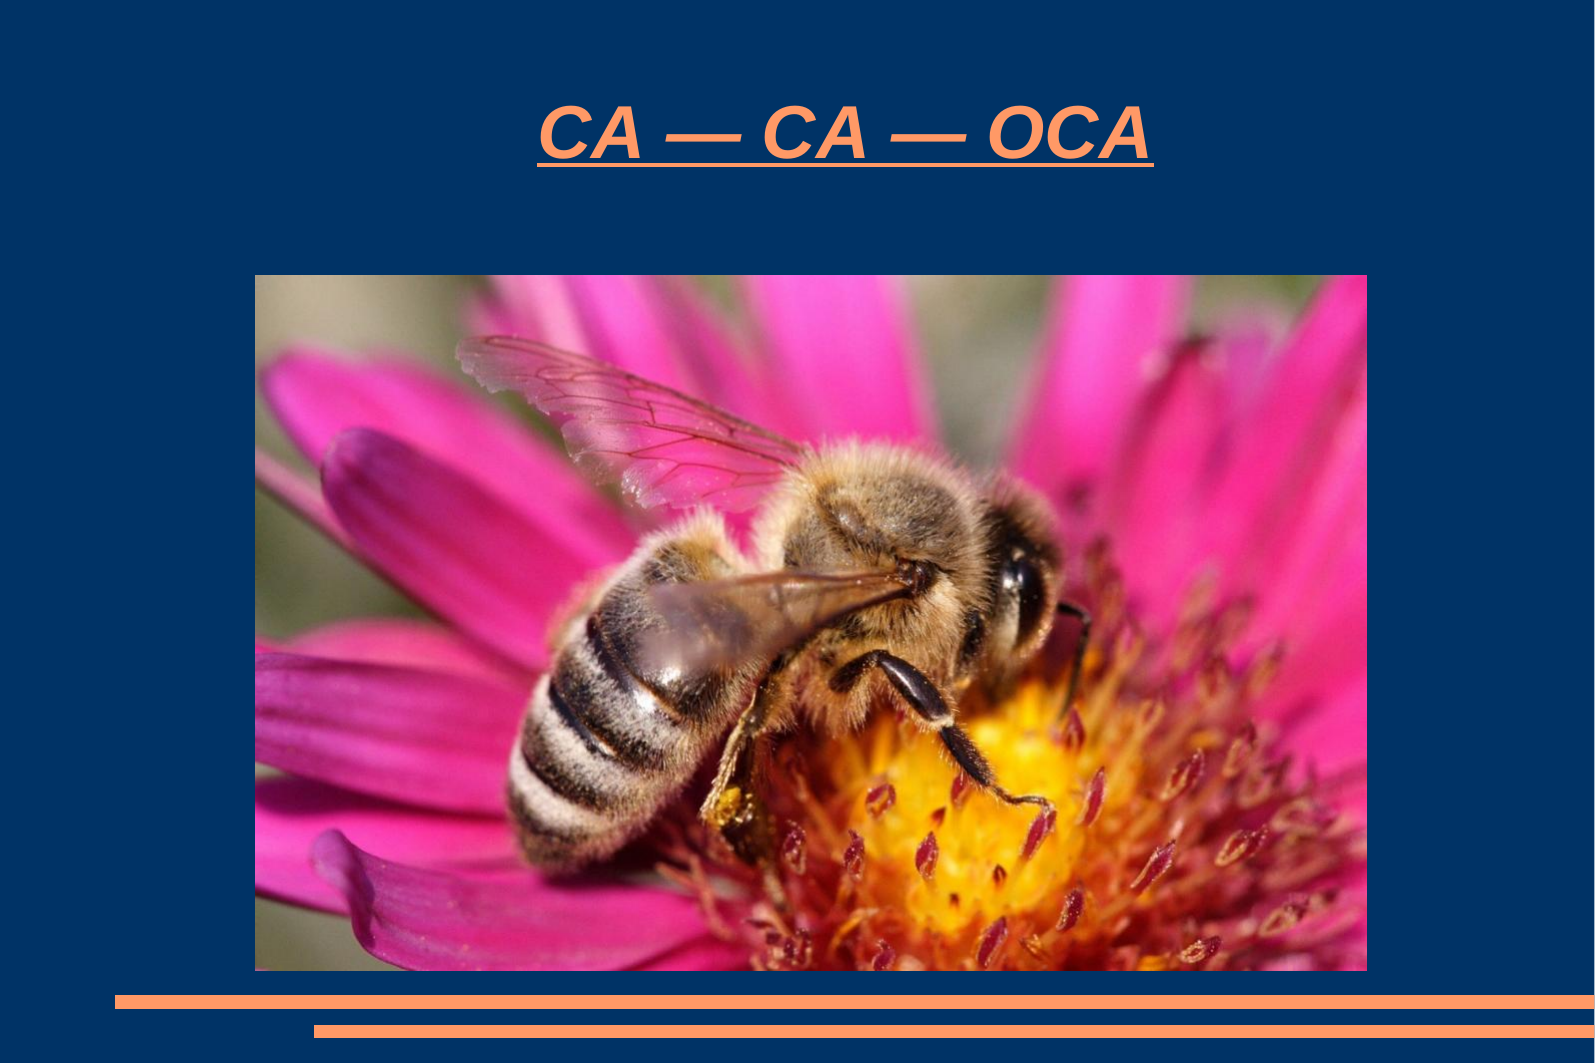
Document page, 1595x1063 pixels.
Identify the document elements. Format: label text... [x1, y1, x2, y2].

picture [255, 276, 1367, 971]
title СА — СА — ОСА [117, 39, 1479, 218]
